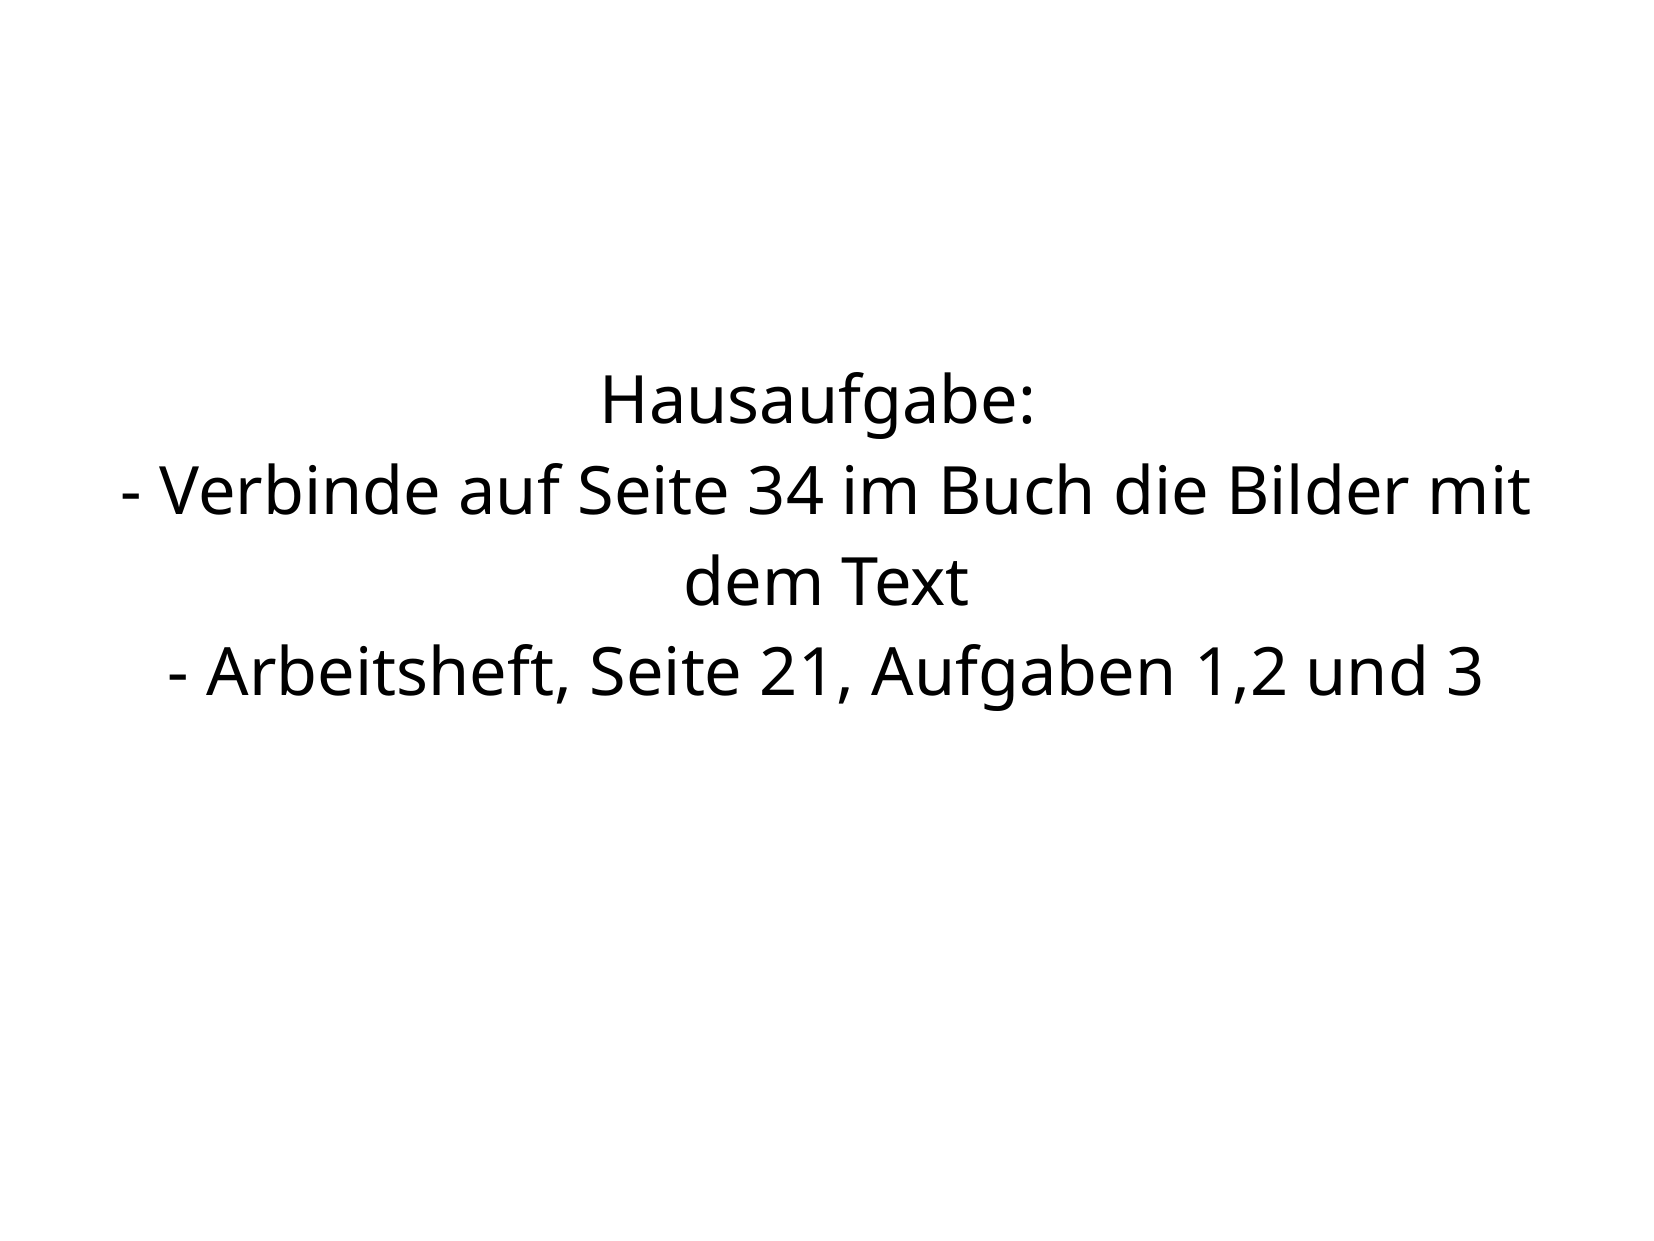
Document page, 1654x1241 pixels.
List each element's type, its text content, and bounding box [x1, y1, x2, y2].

subtitle Hausaufgabe: - Verbinde auf Seite 34 im Buch die Bilder mit dem Text - Arbeitsheft, Seite 21, Aufgaben 1,2 und 3 [82, 49, 1571, 1109]
